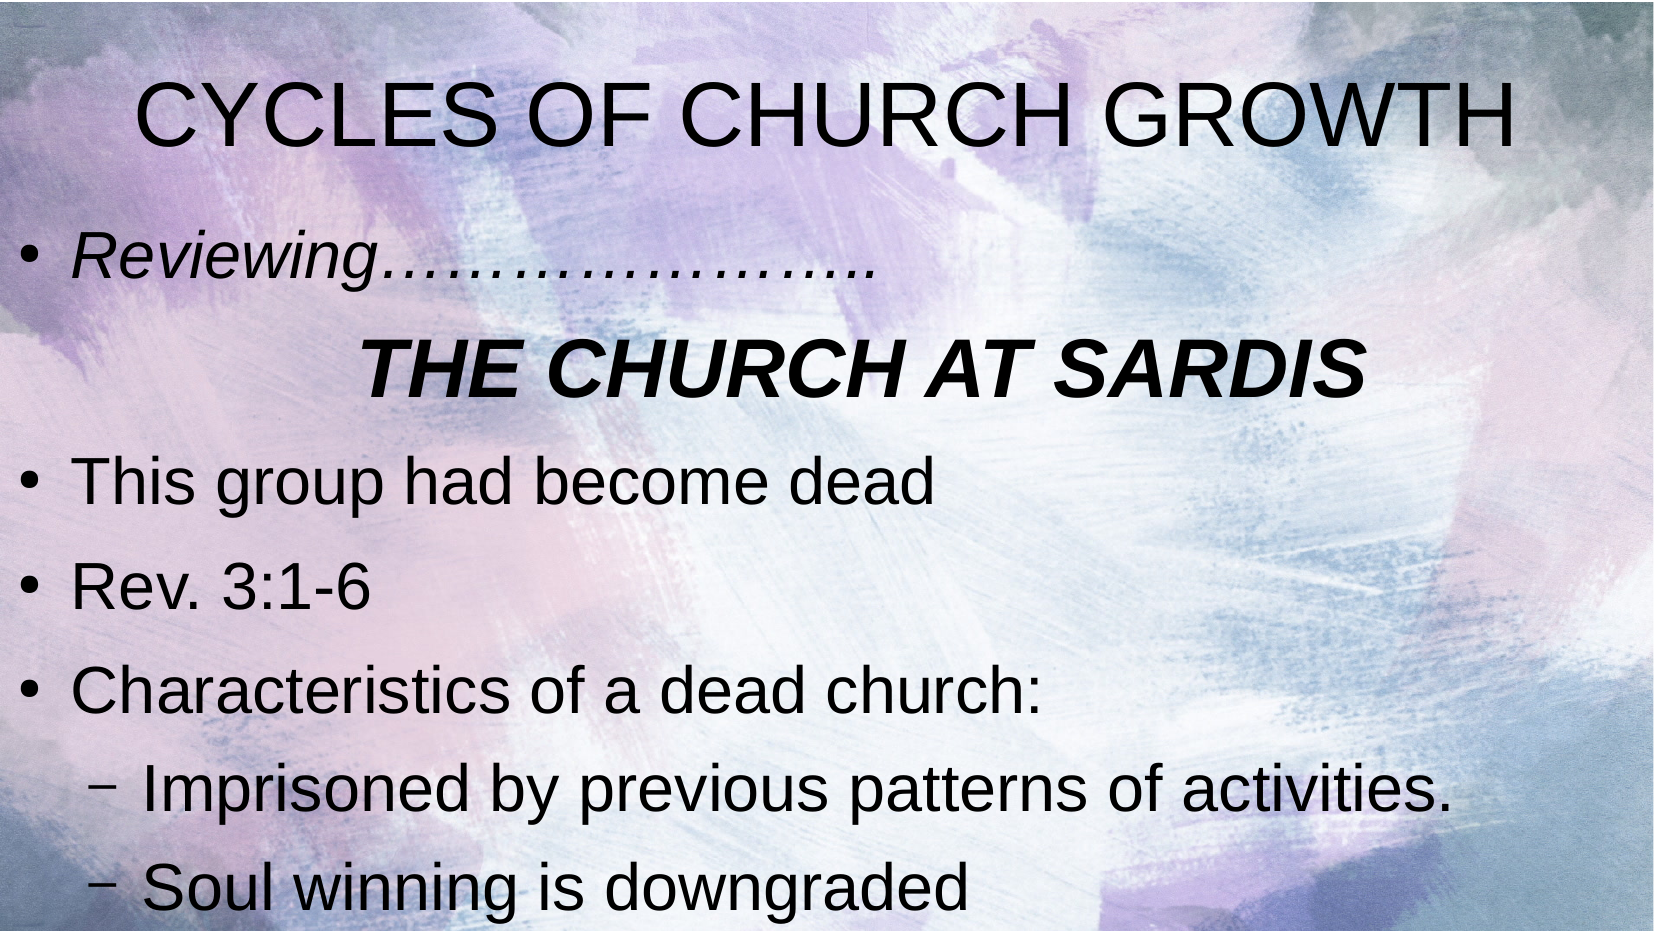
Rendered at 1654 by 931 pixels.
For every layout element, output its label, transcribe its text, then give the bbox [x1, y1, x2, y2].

list Reviewing………………….. THE CHURCH AT SARDIS This group had become dead Rev. 3:1-6 Characteristics of a dead church: Imprisoned by previous patterns of activities. Soul winning is downgraded [0, 217, 1654, 931]
picture [0, 2, 1654, 217]
title CYCLES OF CHURCH GROWTH [82, 37, 1571, 193]
